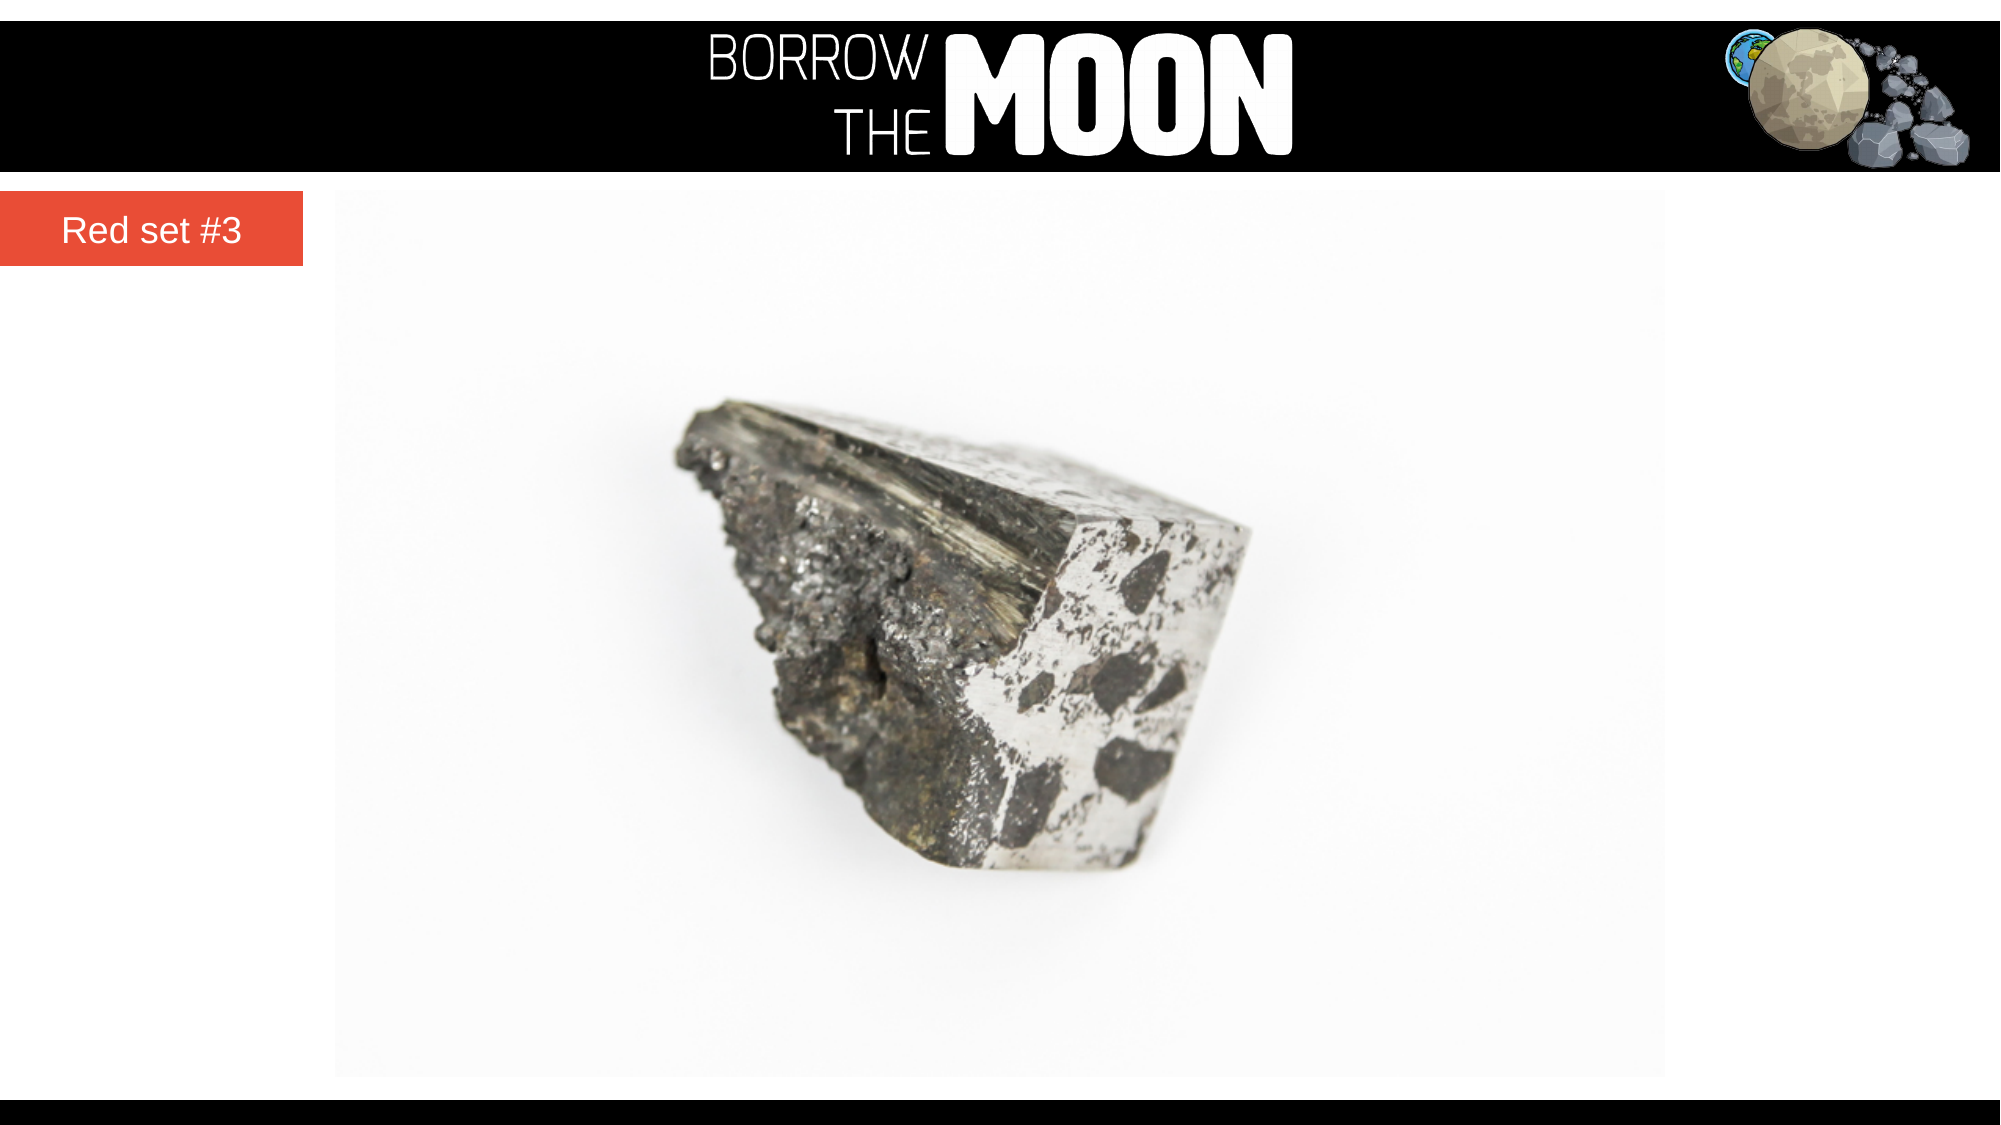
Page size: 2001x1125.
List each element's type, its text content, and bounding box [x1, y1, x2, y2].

picture [335, 190, 1665, 1077]
text_box Red set #3 [0, 191, 303, 266]
